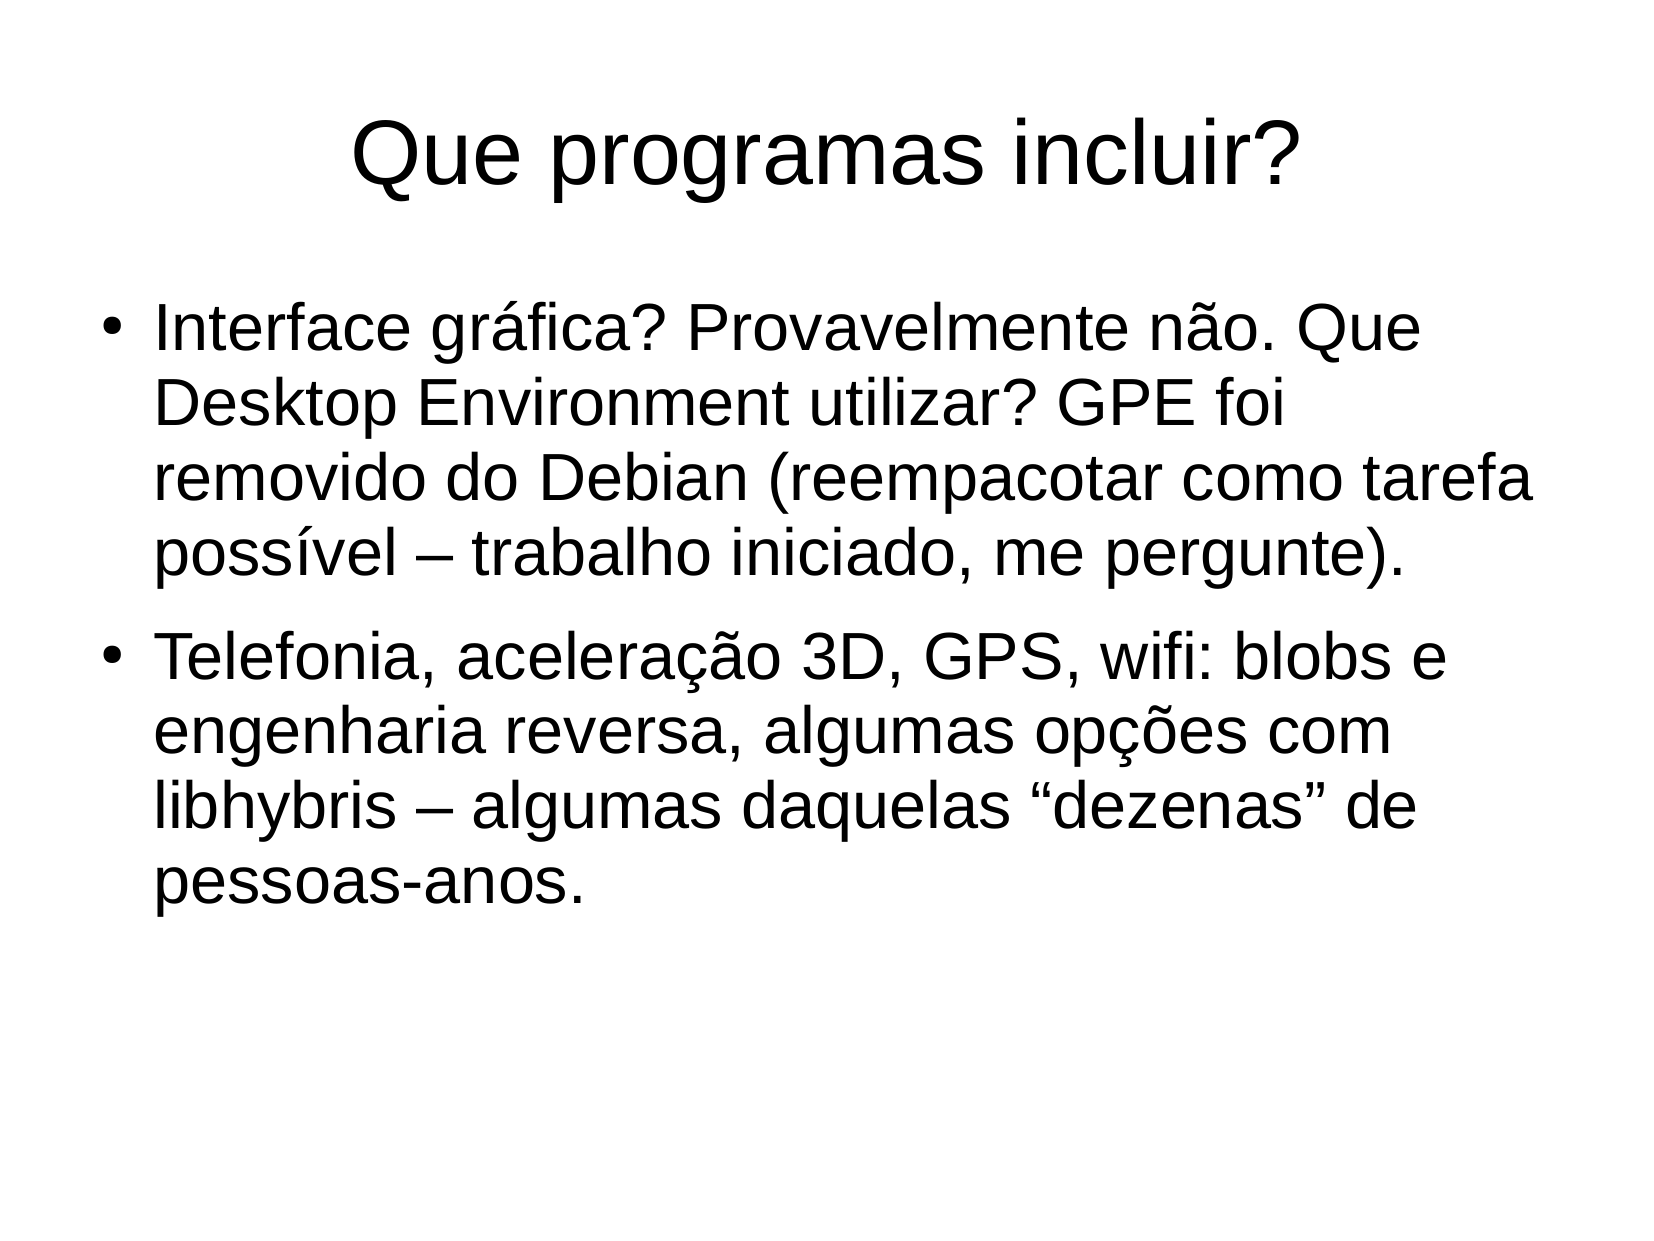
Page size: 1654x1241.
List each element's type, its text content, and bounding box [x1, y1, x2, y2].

list Interface gráfica? Provavelmente não. Que Desktop Environment utilizar? GPE foi removido do Debian (reempacotar como tarefa possível – trabalho iniciado, me pergunte). Telefonia, aceleração 3D, GPS, wifi: blobs e engenharia reversa, algumas opções com libhybris – algumas daquelas “dezenas” de pessoas-anos. [82, 290, 1571, 1010]
title Que programas incluir? [82, 49, 1571, 257]
